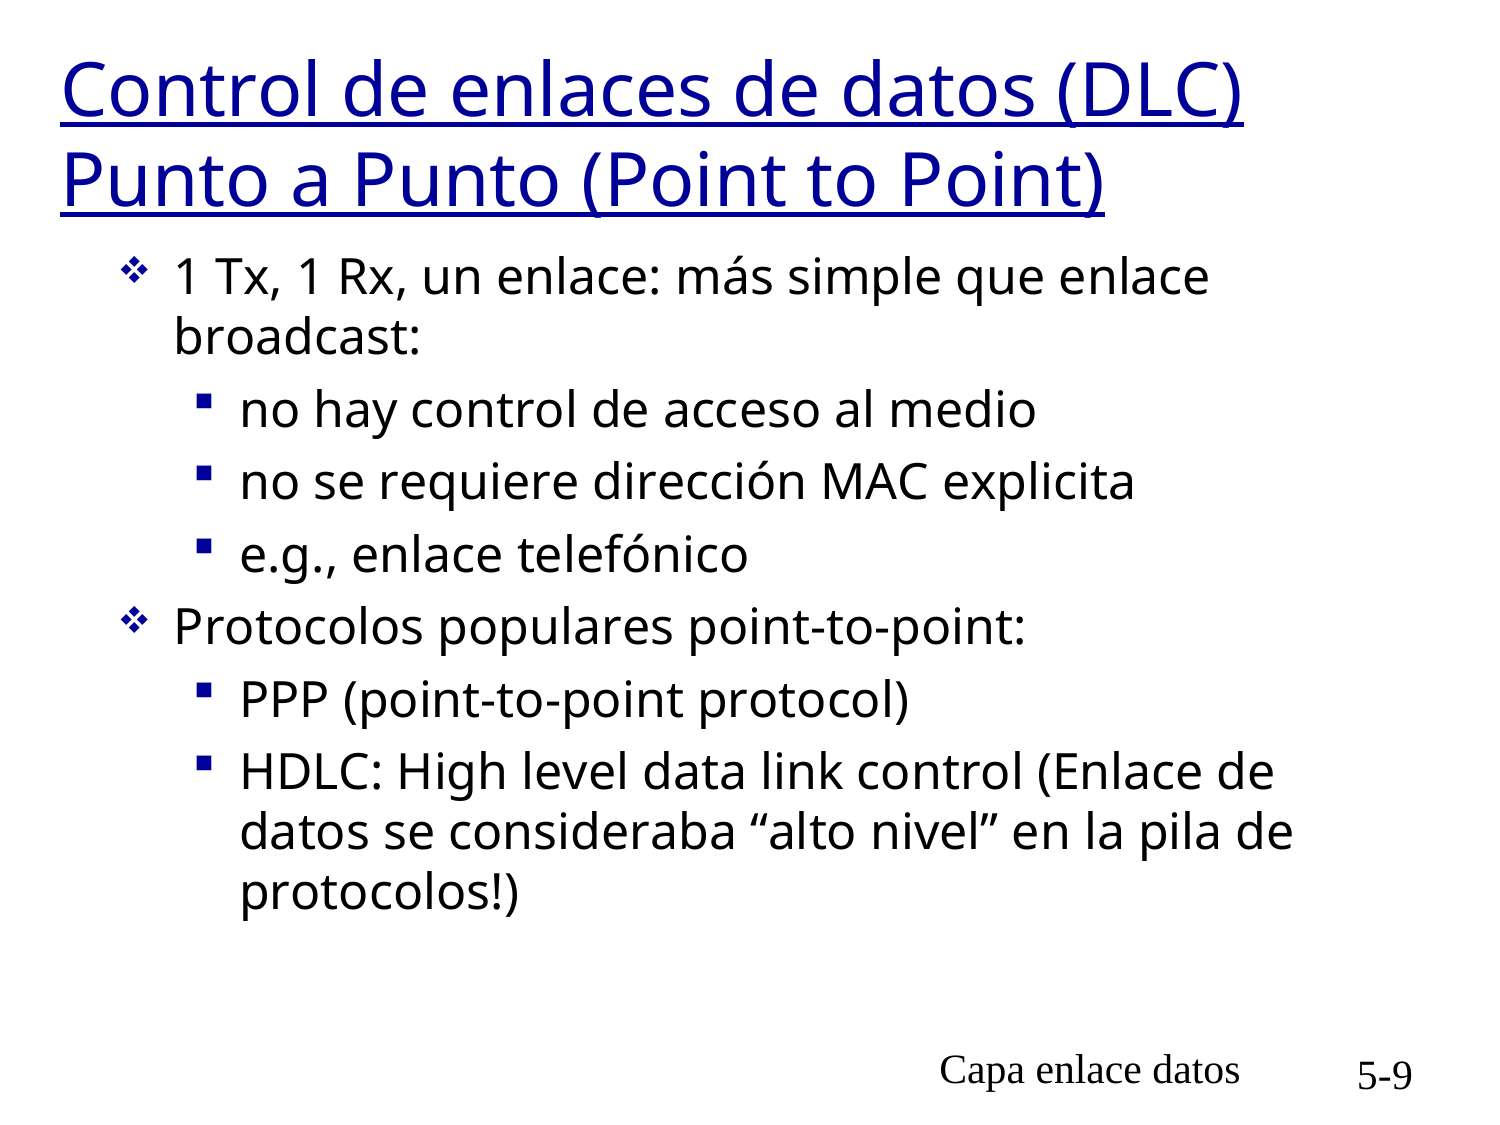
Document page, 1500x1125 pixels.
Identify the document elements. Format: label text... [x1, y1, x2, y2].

title Control de enlaces de datos (DLC) Punto a Punto (Point to Point) [45, 33, 1472, 229]
list 1 Tx, 1 Rx, un enlace: más simple que enlace broadcast: no hay control de acceso al medio no se requiere dirección MAC explicita e.g., enlace telefónico Protocolos populares point-to-point: PPP (point-to-point protocol) HDLC: High level data link control (Enlace de datos se consideraba “alto nivel” en la pila de protocolos!) [102, 237, 1378, 1050]
